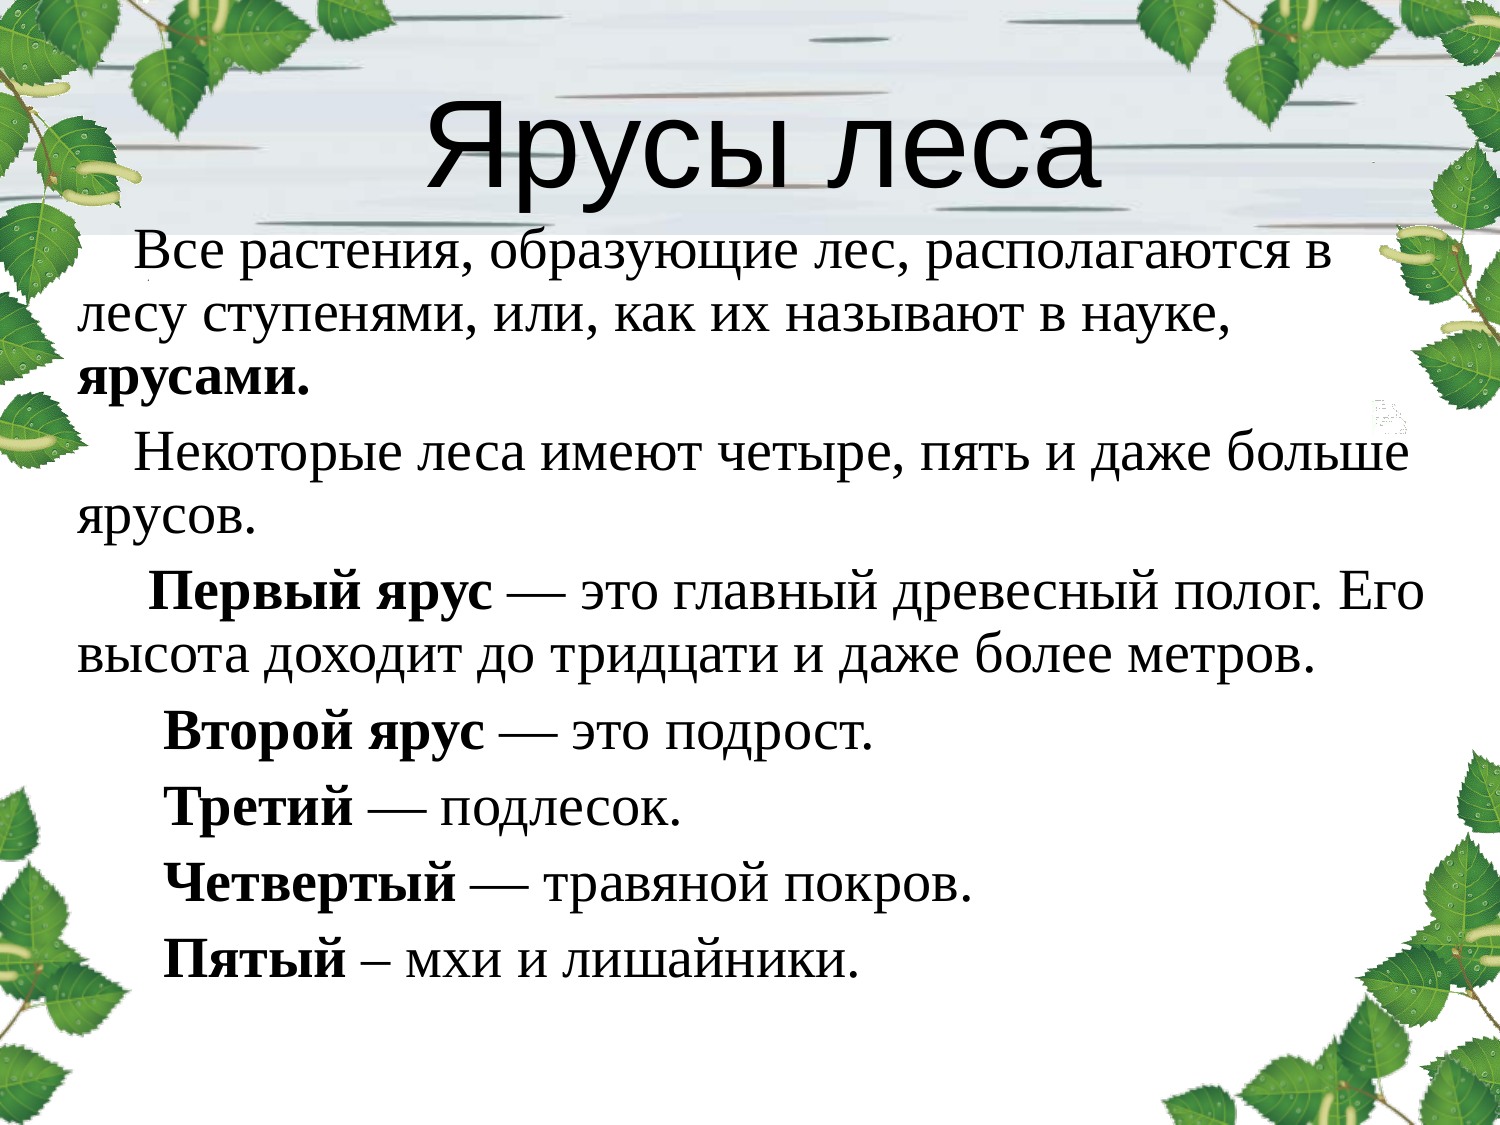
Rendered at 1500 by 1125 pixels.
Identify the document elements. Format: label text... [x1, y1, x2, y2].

picture [0, 785, 132, 1125]
text_box Ярусы леса [530, 128, 564, 180]
picture [1160, 749, 1500, 1125]
list Все растения, образующие лес, располагаются в лесу ступенями, или, как их называют в науке, ярусами. Некоторые леса имеют четыре, пять и даже больше ярусов. Первый ярус — это главный древесный полог. Его высота доходит до тридцати и даже более метров. Второй ярус — это подрост. Третий — подлесок. Четвертый — травяной покров. Пятый – мхи и лишайники. [17, 210, 1471, 1000]
picture [0, 0, 1500, 469]
text_box Ярусы леса [312, 54, 1211, 208]
